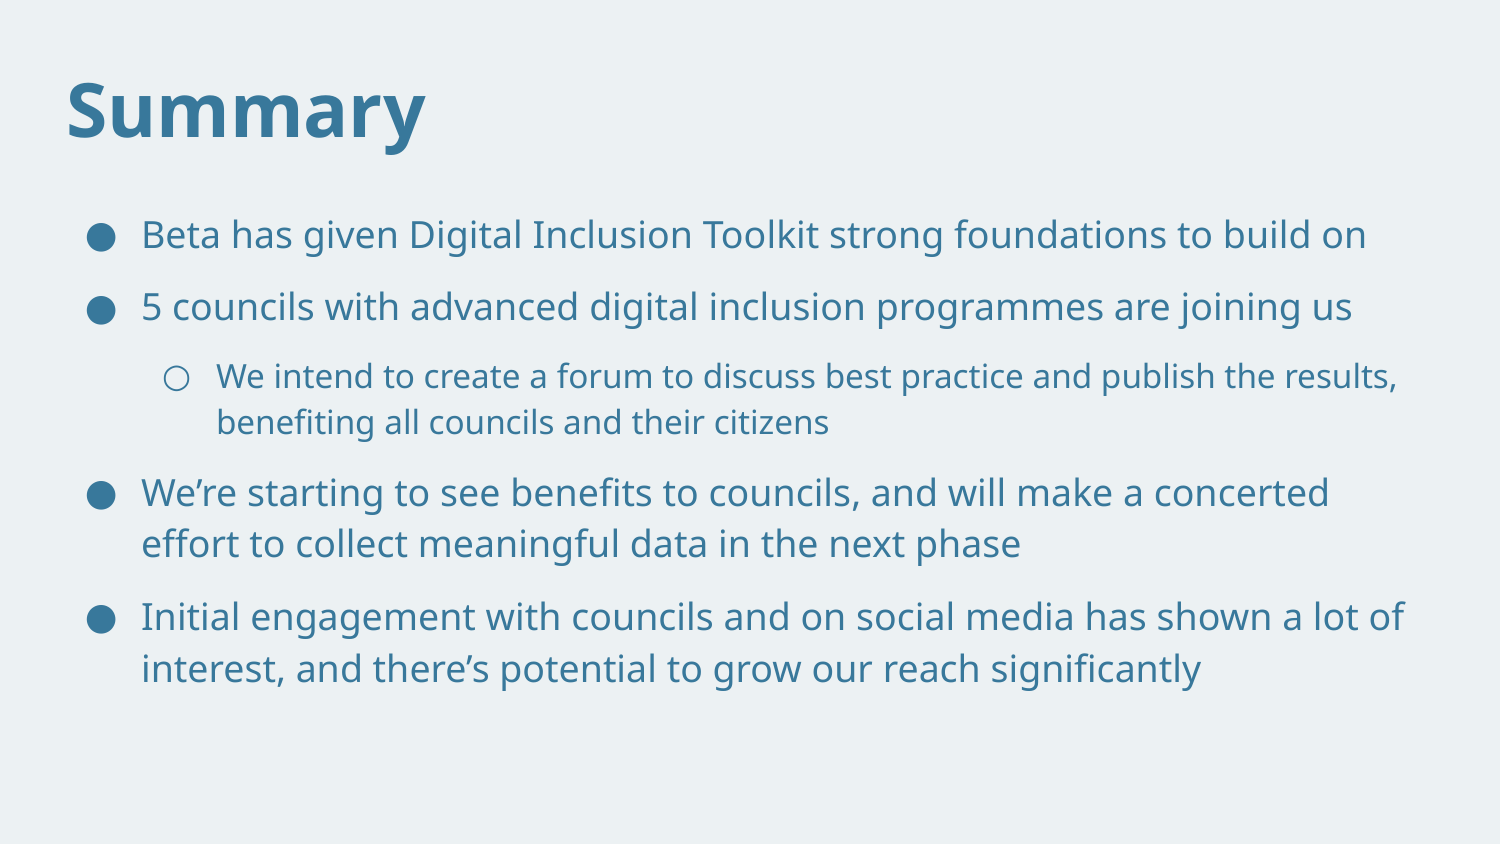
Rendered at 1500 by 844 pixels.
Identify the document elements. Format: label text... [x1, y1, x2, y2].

title Summary [51, 48, 1449, 157]
list Beta has given Digital Inclusion Toolkit strong foundations to build on 5 councils with advanced digital inclusion programmes are joining us We intend to create a forum to discuss best practice and publish the results, benefiting all councils and their citizens We’re starting to see benefits to councils, and will make a concerted effort to collect meaningful data in the next phase Initial engagement with councils and on social media has shown a lot of interest, and there’s potential to grow our reach significantly [51, 189, 1449, 750]
